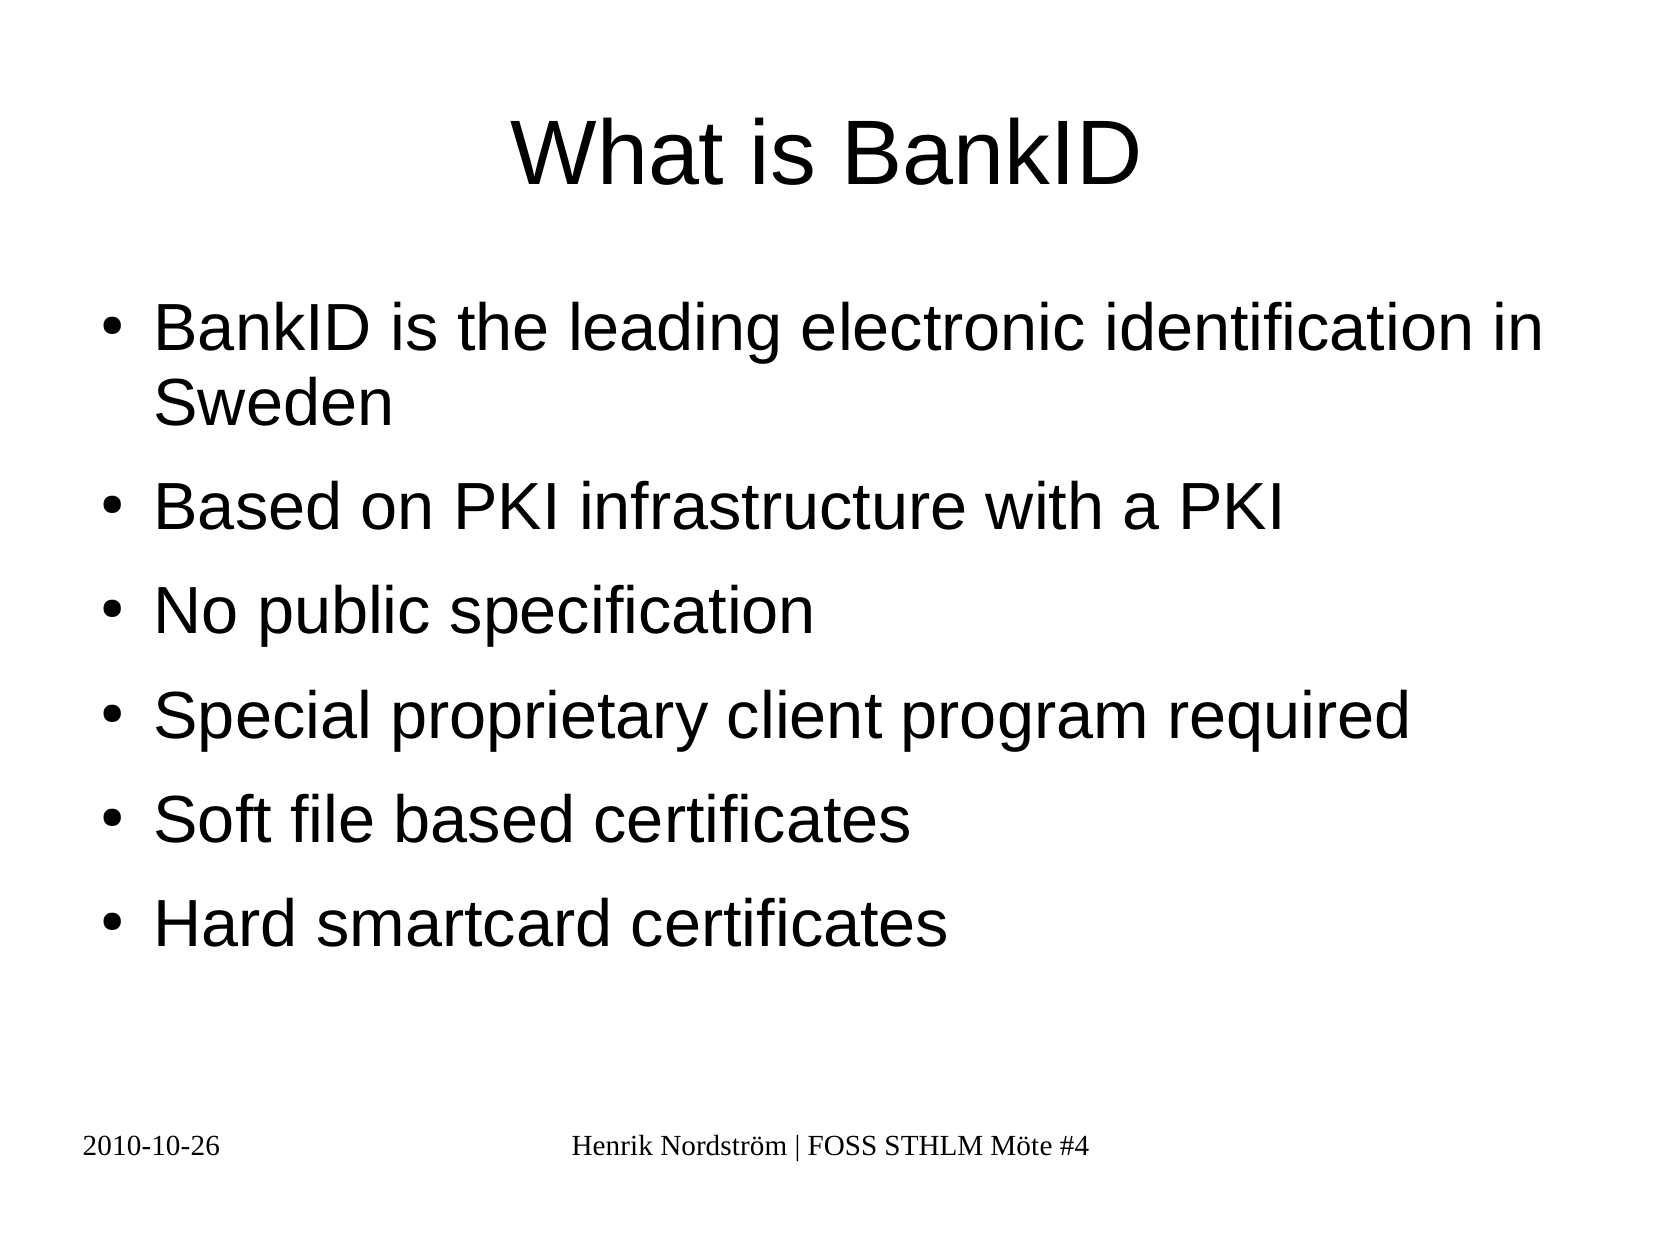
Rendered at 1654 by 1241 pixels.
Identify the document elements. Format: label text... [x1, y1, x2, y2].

list BankID is the leading electronic identification in Sweden Based on PKI infrastructure with a PKI No public specification Special proprietary client program required Soft file based certificates Hard smartcard certificates [82, 290, 1571, 1109]
title What is BankID [82, 49, 1571, 257]
